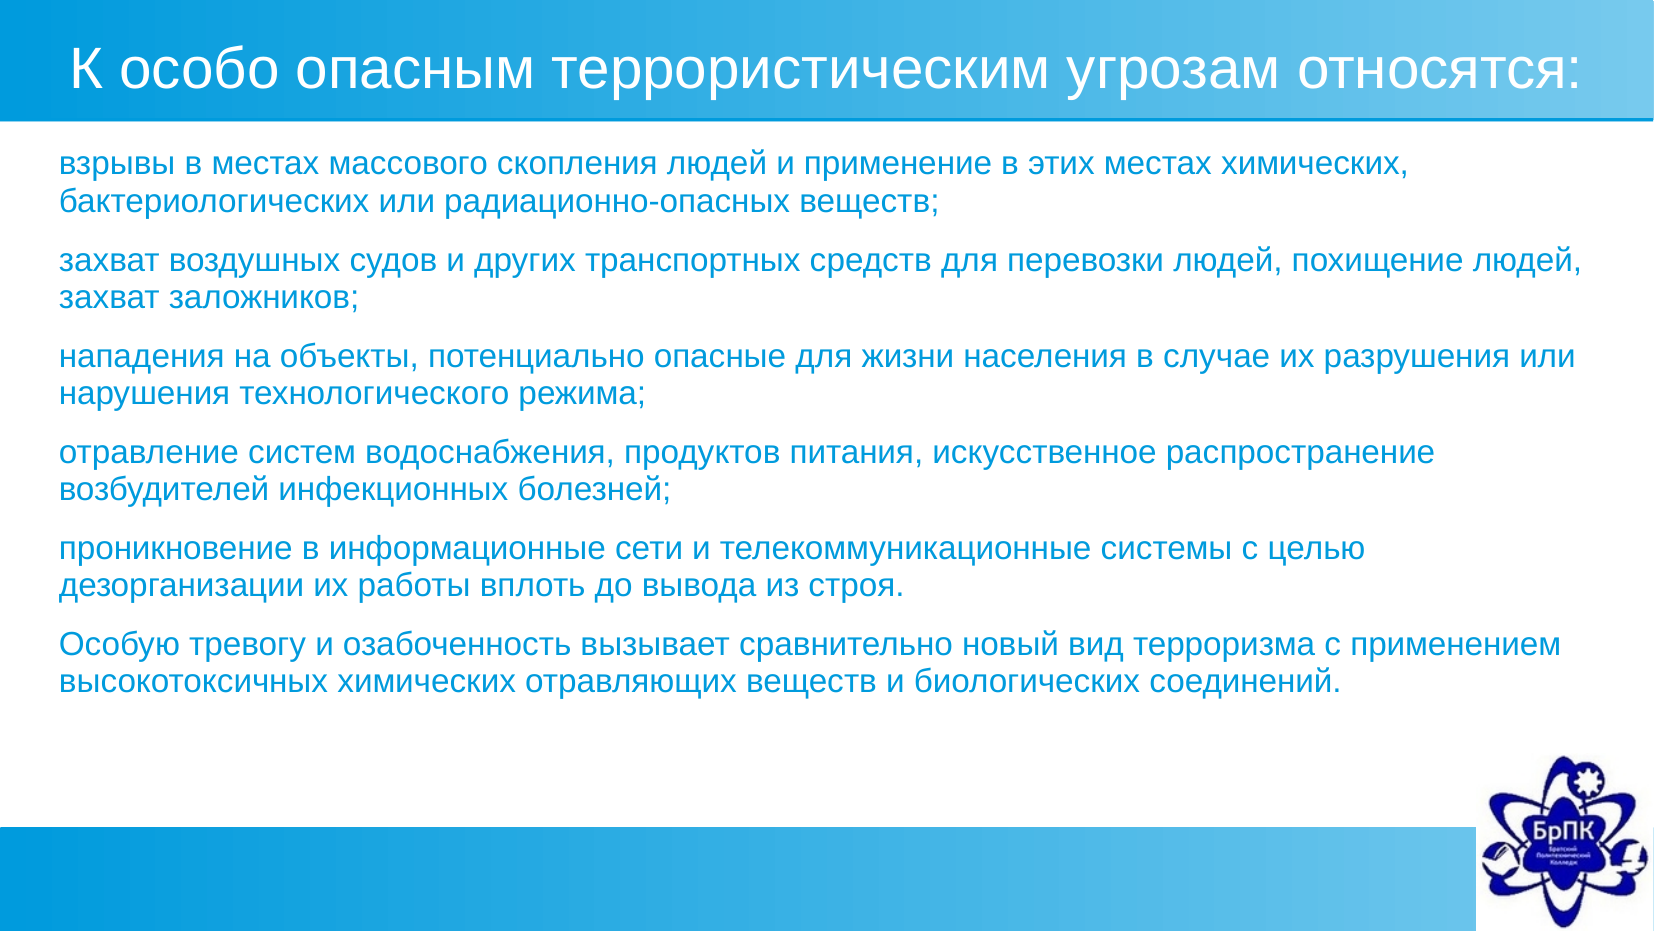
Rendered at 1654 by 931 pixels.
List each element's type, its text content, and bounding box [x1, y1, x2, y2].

list взрывы в местах массового скопления людей и применение в этих местах химических, бактериологических или радиационно-опасных веществ; захват воздушных судов и других транспортных средств для перевозки людей, похищение людей, захват заложников; нападения на объекты, потенциально опасные для жизни населения в случае их разрушения или нарушения технологического режима; отравление систем водоснабжения, продуктов питания, искусственное распространение возбудителей инфекционных болезней; проникновение в информационные сети и телекоммуникационные системы с целью дезорганизации их работы вплоть до вывода из строя. Особую тревогу и озабоченность вызывает сравнительно новый вид терроризма с применением высокотоксичных химических отравляющих веществ и биологических соединений. [59, 144, 1595, 736]
title К особо опасным террористическим угрозам относятся: [59, 36, 1595, 102]
picture [1476, 753, 1654, 931]
